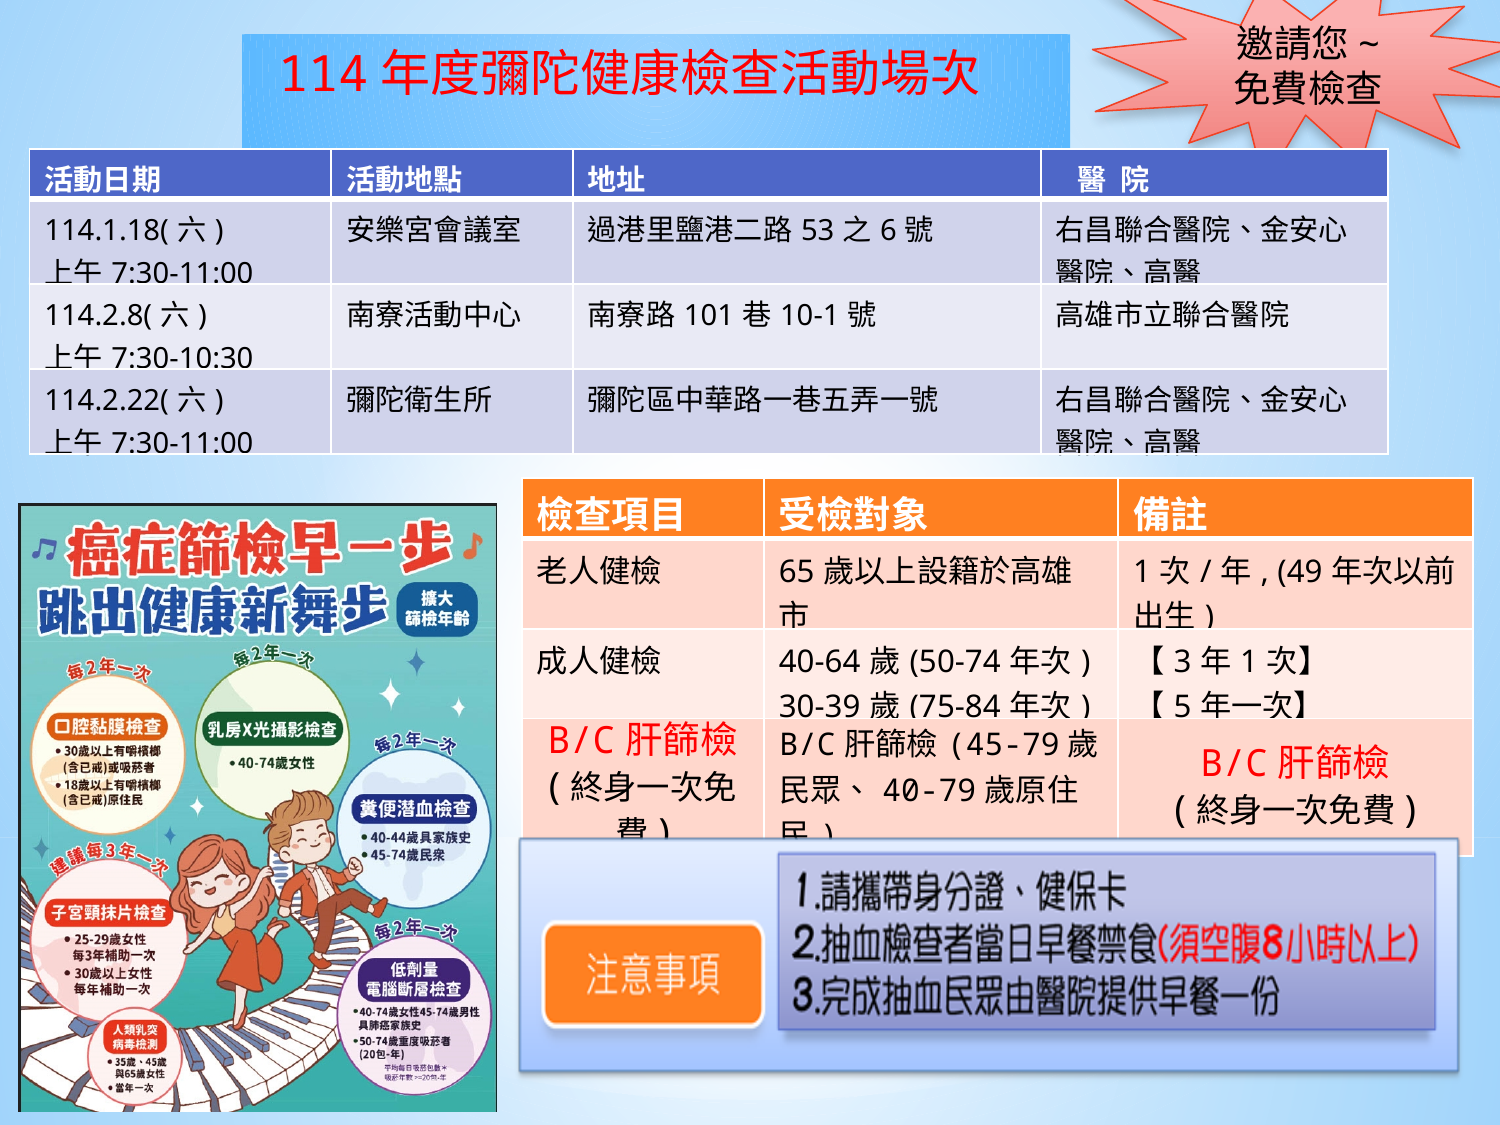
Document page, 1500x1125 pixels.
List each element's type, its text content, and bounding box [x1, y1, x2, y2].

table_cell 成人健檢 [523, 630, 763, 718]
table_cell 老人健檢 [523, 541, 763, 628]
table_header 受檢對象 [765, 479, 1117, 536]
table_cell 過港里鹽港二路53之6號 [574, 202, 1040, 283]
text_box 114年度彌陀健康檢查活動場次 [242, 34, 1071, 148]
table_cell 高雄市立聯合醫院 [1042, 285, 1387, 368]
table_cell B/C肝篩檢 (終身一次免費) [1119, 719, 1472, 855]
table_cell 114.2.8(六) 上午7:30-10:30 [30, 285, 330, 368]
table_cell 1次/年, (49年次以前出生) [1119, 541, 1472, 628]
table_cell B/C肝篩檢(45-79歲民眾、40-79歲原住民) [765, 719, 1117, 834]
table_cell 彌陀衛生所 [332, 370, 572, 453]
table_header 醫 院 [1042, 150, 1387, 196]
table_header 備註 [1119, 479, 1472, 536]
table_cell 安樂宮會議室 [332, 202, 572, 283]
table_cell 【3年1次】 【5年一次】 [1119, 630, 1472, 718]
table_cell 南寮活動中心 [332, 285, 572, 368]
table_cell 114.2.22(六) 上午7:30-11:00 [30, 370, 330, 453]
table_cell 右昌聯合醫院、金安心醫院、高醫 [1042, 370, 1387, 453]
table_cell 南寮路101巷10-1號 [574, 285, 1040, 368]
table_header 地址 [574, 150, 1040, 196]
table_cell 40-64歲(50-74年次) 30-39歲(75-84年次) [765, 630, 1117, 718]
picture [18, 503, 497, 1112]
table_cell 65歲以上設籍於高雄市 [765, 541, 1117, 628]
picture [513, 834, 1470, 1088]
text_box 邀請您~ 免費檢查 [1092, 0, 1500, 148]
table_cell B/C肝篩檢 (終身一次免費) [523, 719, 763, 834]
table_header 檢查項目 [523, 479, 763, 536]
table_cell 彌陀區中華路一巷五弄一號 [574, 370, 1040, 453]
table_header 活動日期 [30, 150, 330, 196]
table_cell 右昌聯合醫院、金安心醫院、高醫 [1042, 202, 1387, 283]
table_header 活動地點 [332, 150, 572, 196]
table_cell 114.1.18(六) 上午7:30-11:00 [30, 202, 330, 283]
